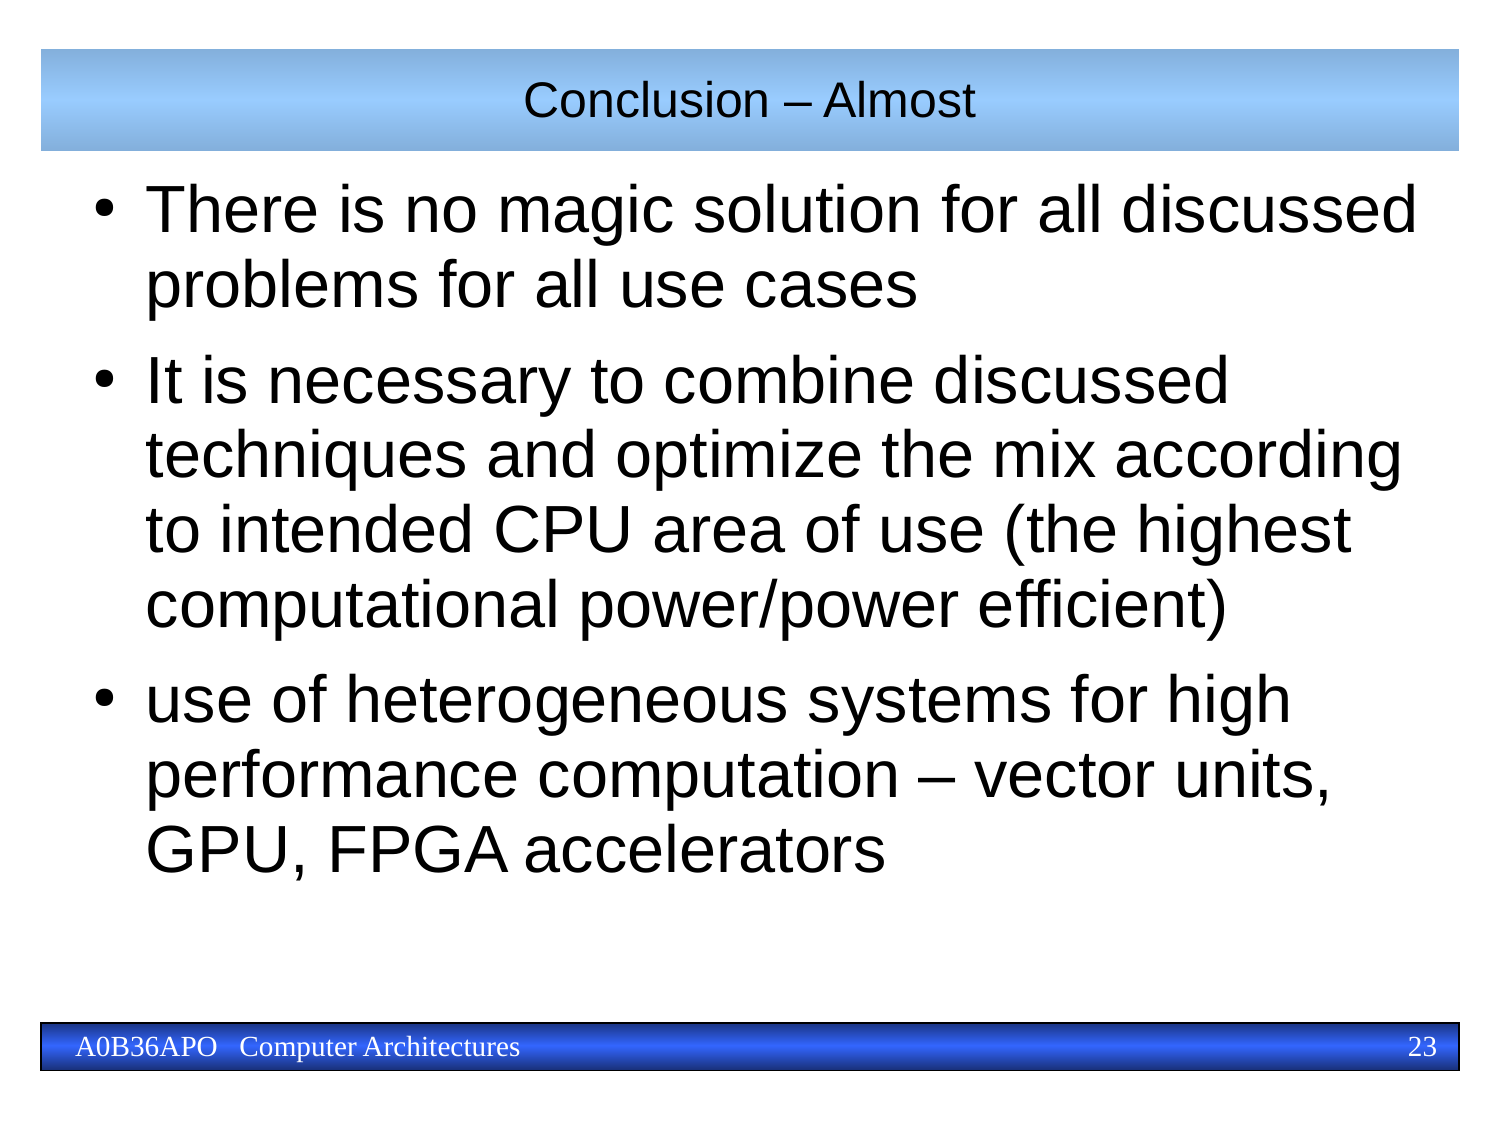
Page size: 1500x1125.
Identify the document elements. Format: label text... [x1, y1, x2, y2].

list There is no magic solution for all discussed problems for all use cases It is necessary to combine discussed techniques and optimize the mix according to intended CPU area of use (the highest computational power/power efficient) use of heterogeneous systems for high performance computation – vector units, GPU, FPGA accelerators [75, 172, 1426, 1000]
title Conclusion – Almost [41, 49, 1459, 151]
